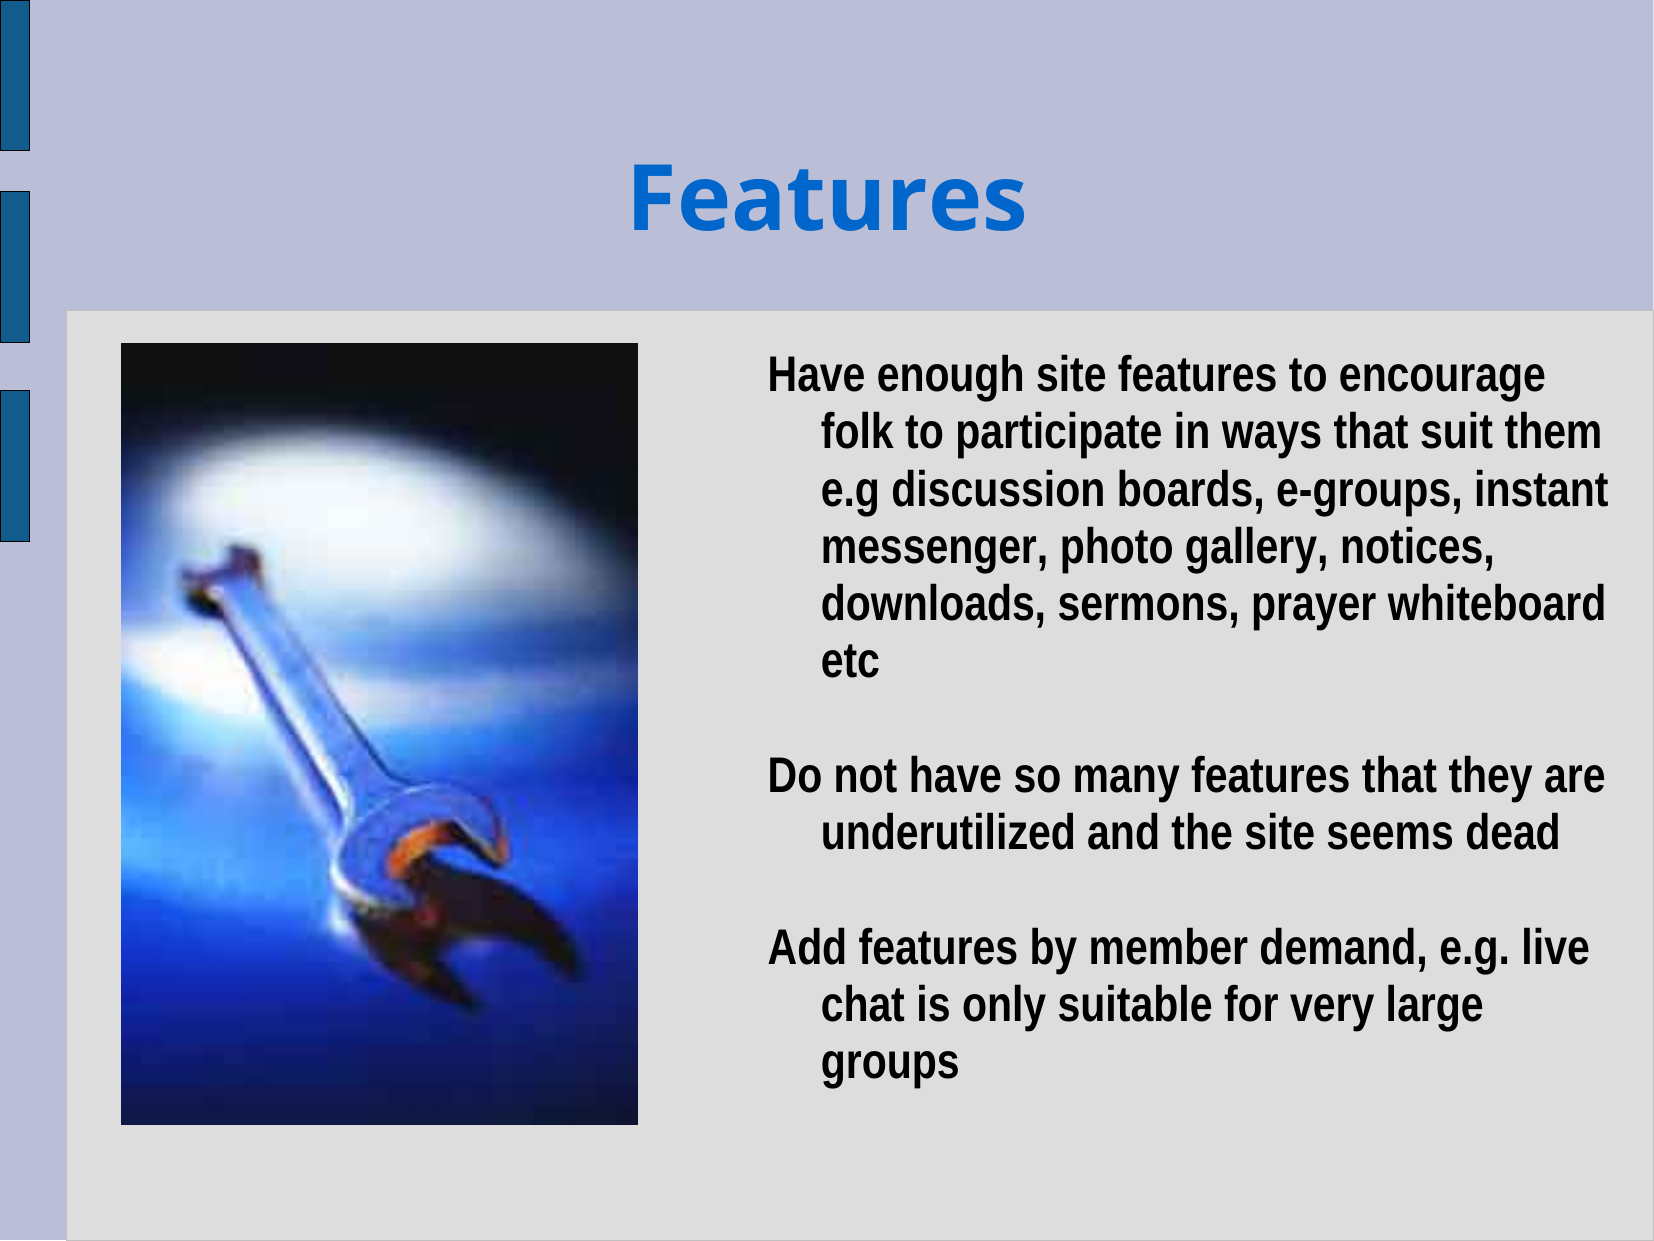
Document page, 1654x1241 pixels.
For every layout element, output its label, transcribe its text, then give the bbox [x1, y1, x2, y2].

picture [121, 343, 638, 1126]
title Features [121, 91, 1534, 299]
list Have enough site features to encourage folk to participate in ways that suit them e.g discussion boards, e-groups, instant messenger, photo gallery, notices, downloads, sermons, prayer whiteboard etc Do not have so many features that they are underutilized and the site seems dead Add features by member demand, e.g. live chat is only suitable for very large groups [750, 344, 1613, 1133]
